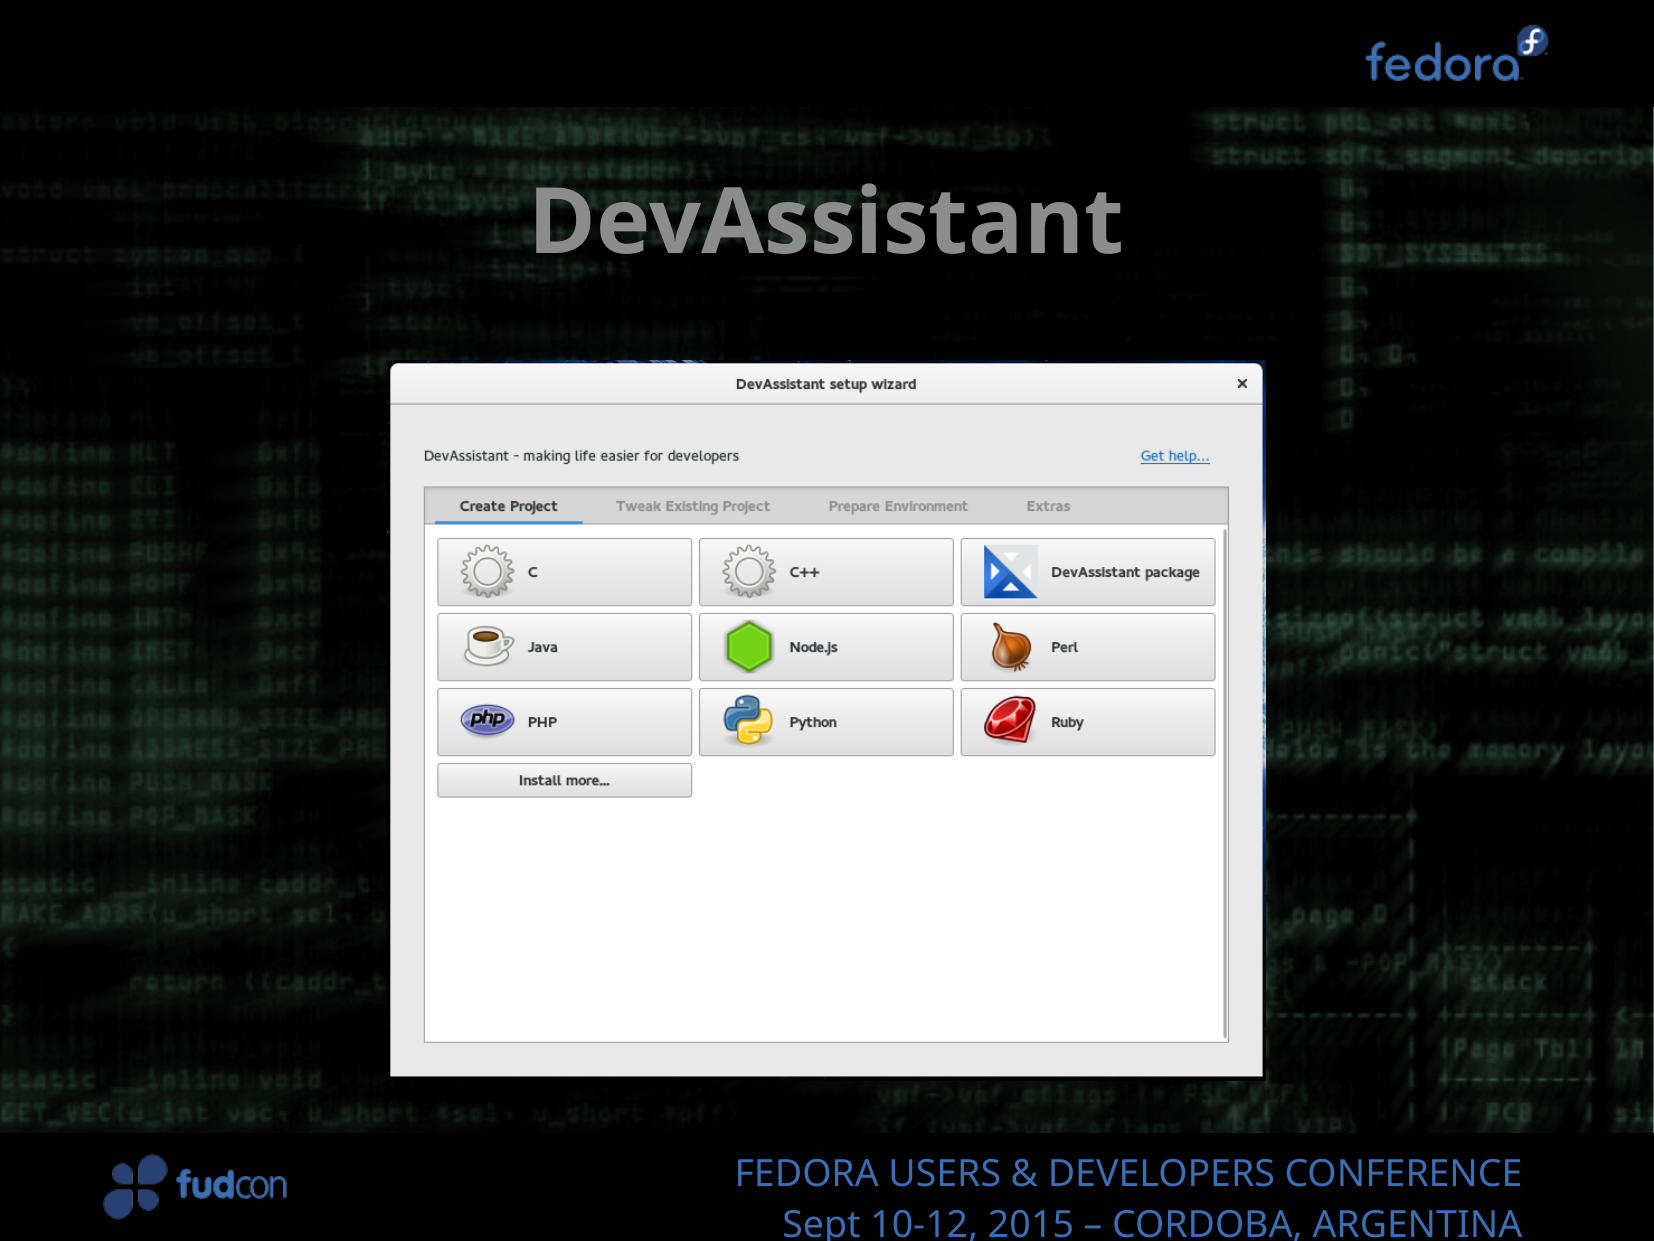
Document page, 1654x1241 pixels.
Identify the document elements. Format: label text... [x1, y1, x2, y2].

picture [0, 0, 1654, 1241]
title DevAssistant [82, 114, 1571, 322]
